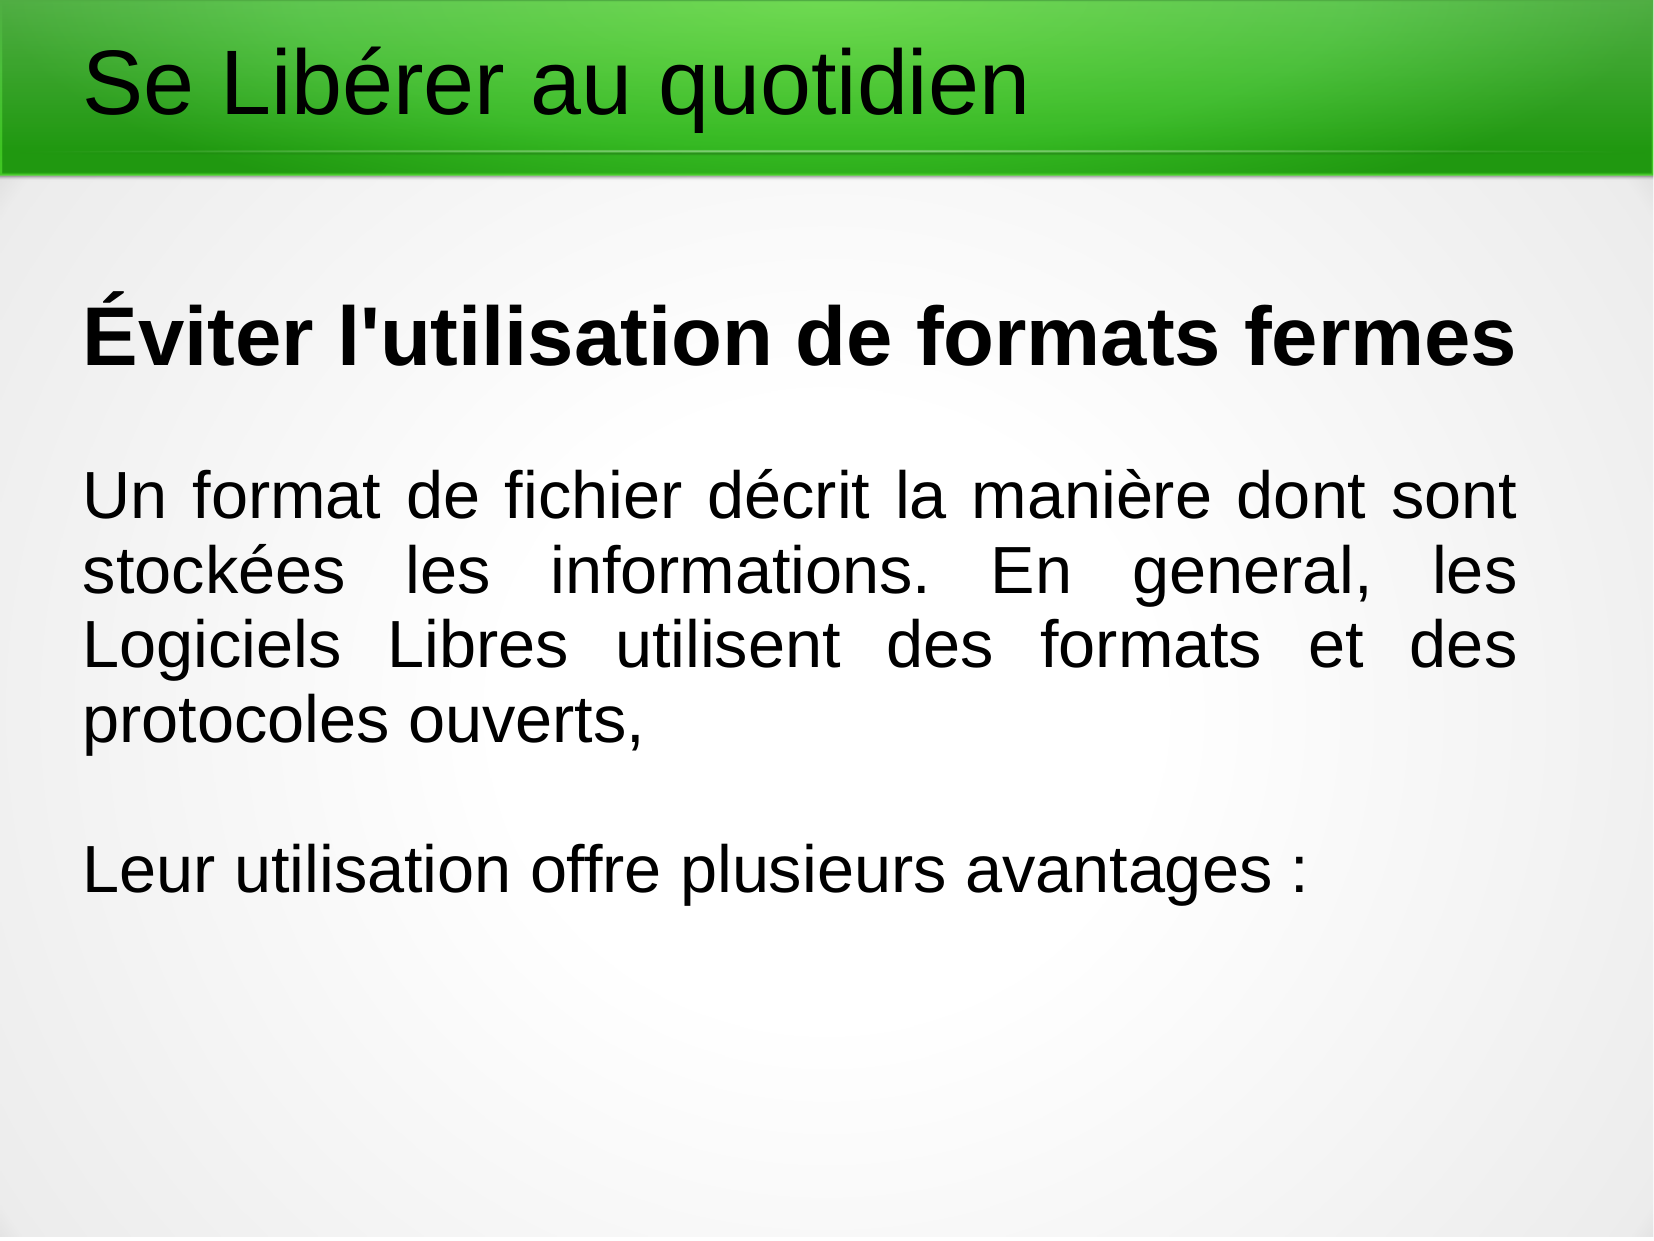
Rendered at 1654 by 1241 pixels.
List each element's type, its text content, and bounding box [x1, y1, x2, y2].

title Se Libérer au quotidien [82, 11, 1571, 154]
subtitle Éviter l'utilisation de formats fermes Un format de fichier décrit la manière dont sont stockées les informations. En general, les Logiciels Libres utilisent des formats et des protocoles ouverts, Leur utilisation offre plusieurs avantages : [82, 290, 1571, 1010]
picture [0, 0, 1654, 1237]
